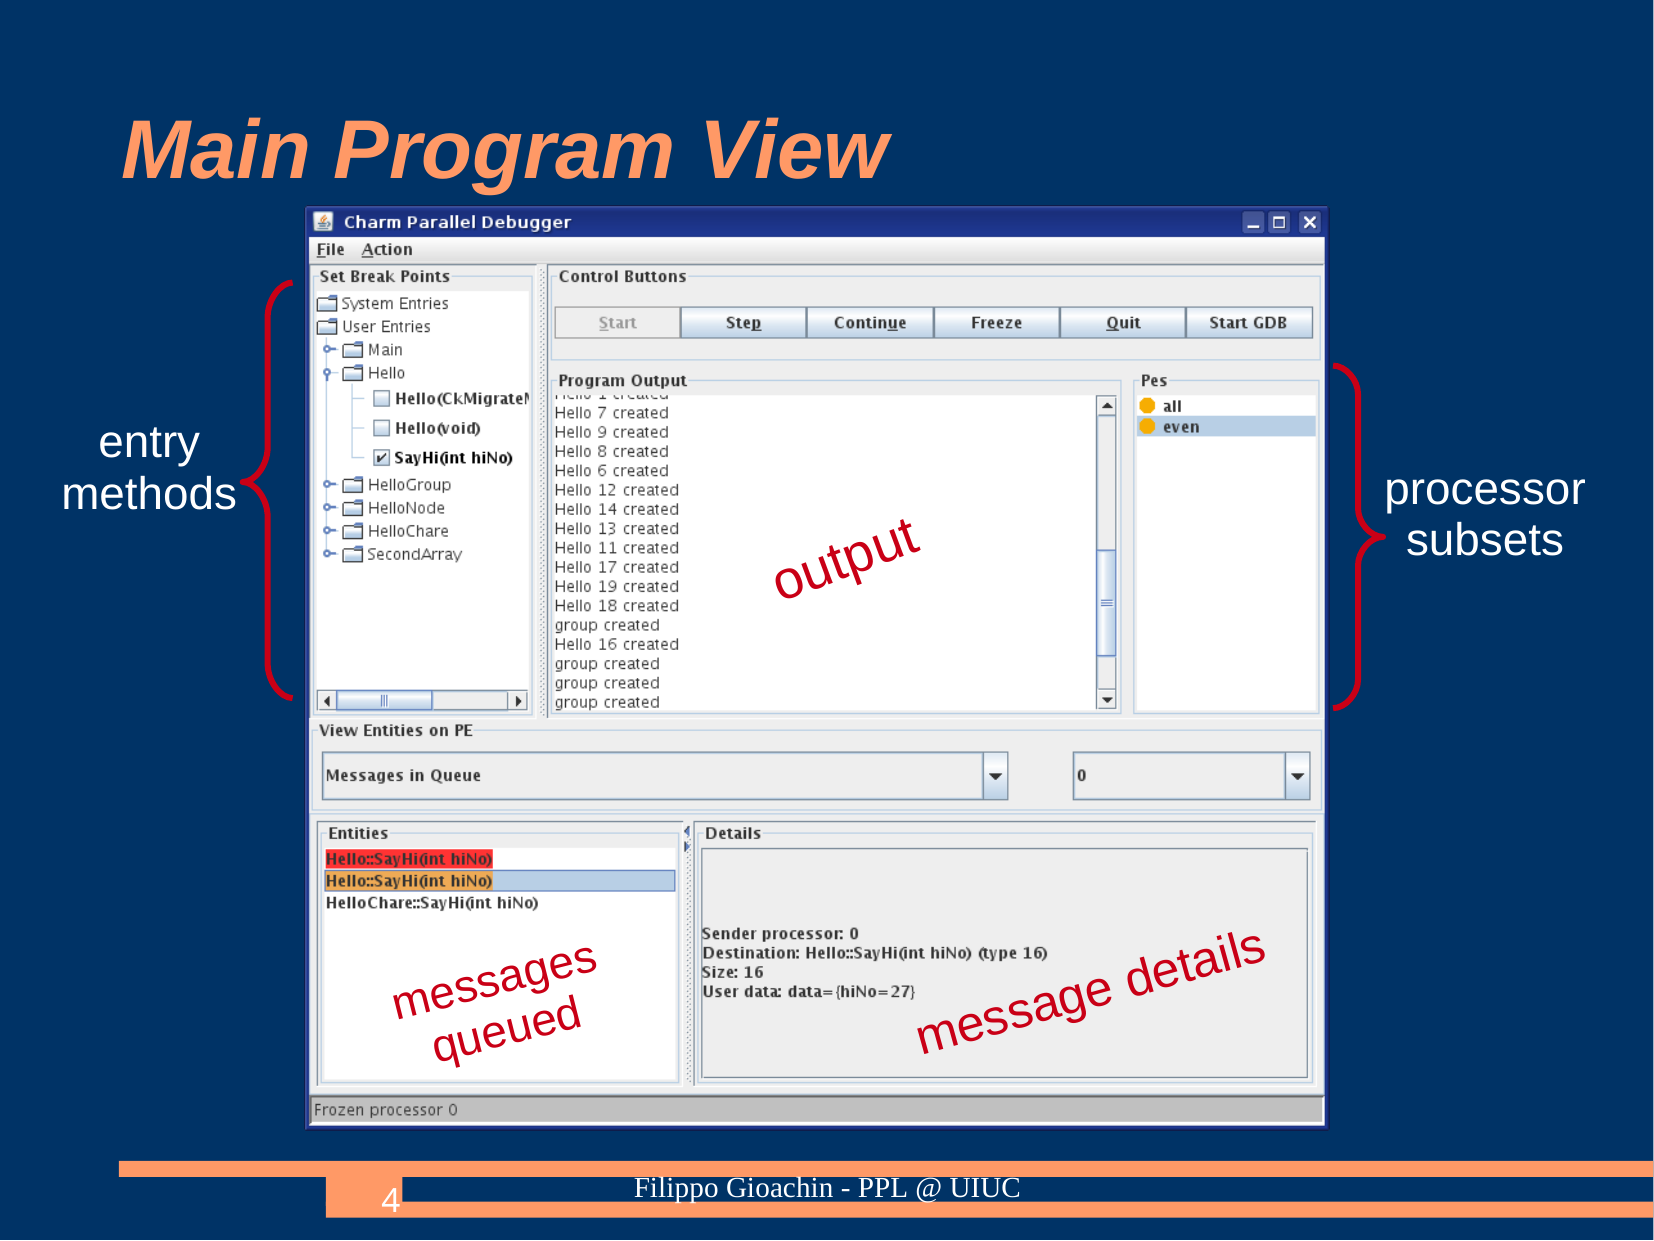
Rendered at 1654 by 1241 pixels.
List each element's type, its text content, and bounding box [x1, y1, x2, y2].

picture [304, 205, 1330, 1131]
title Main Program View [121, 46, 1534, 254]
text_box entry methods [46, 408, 253, 527]
text_box processor subsets [1369, 455, 1601, 606]
